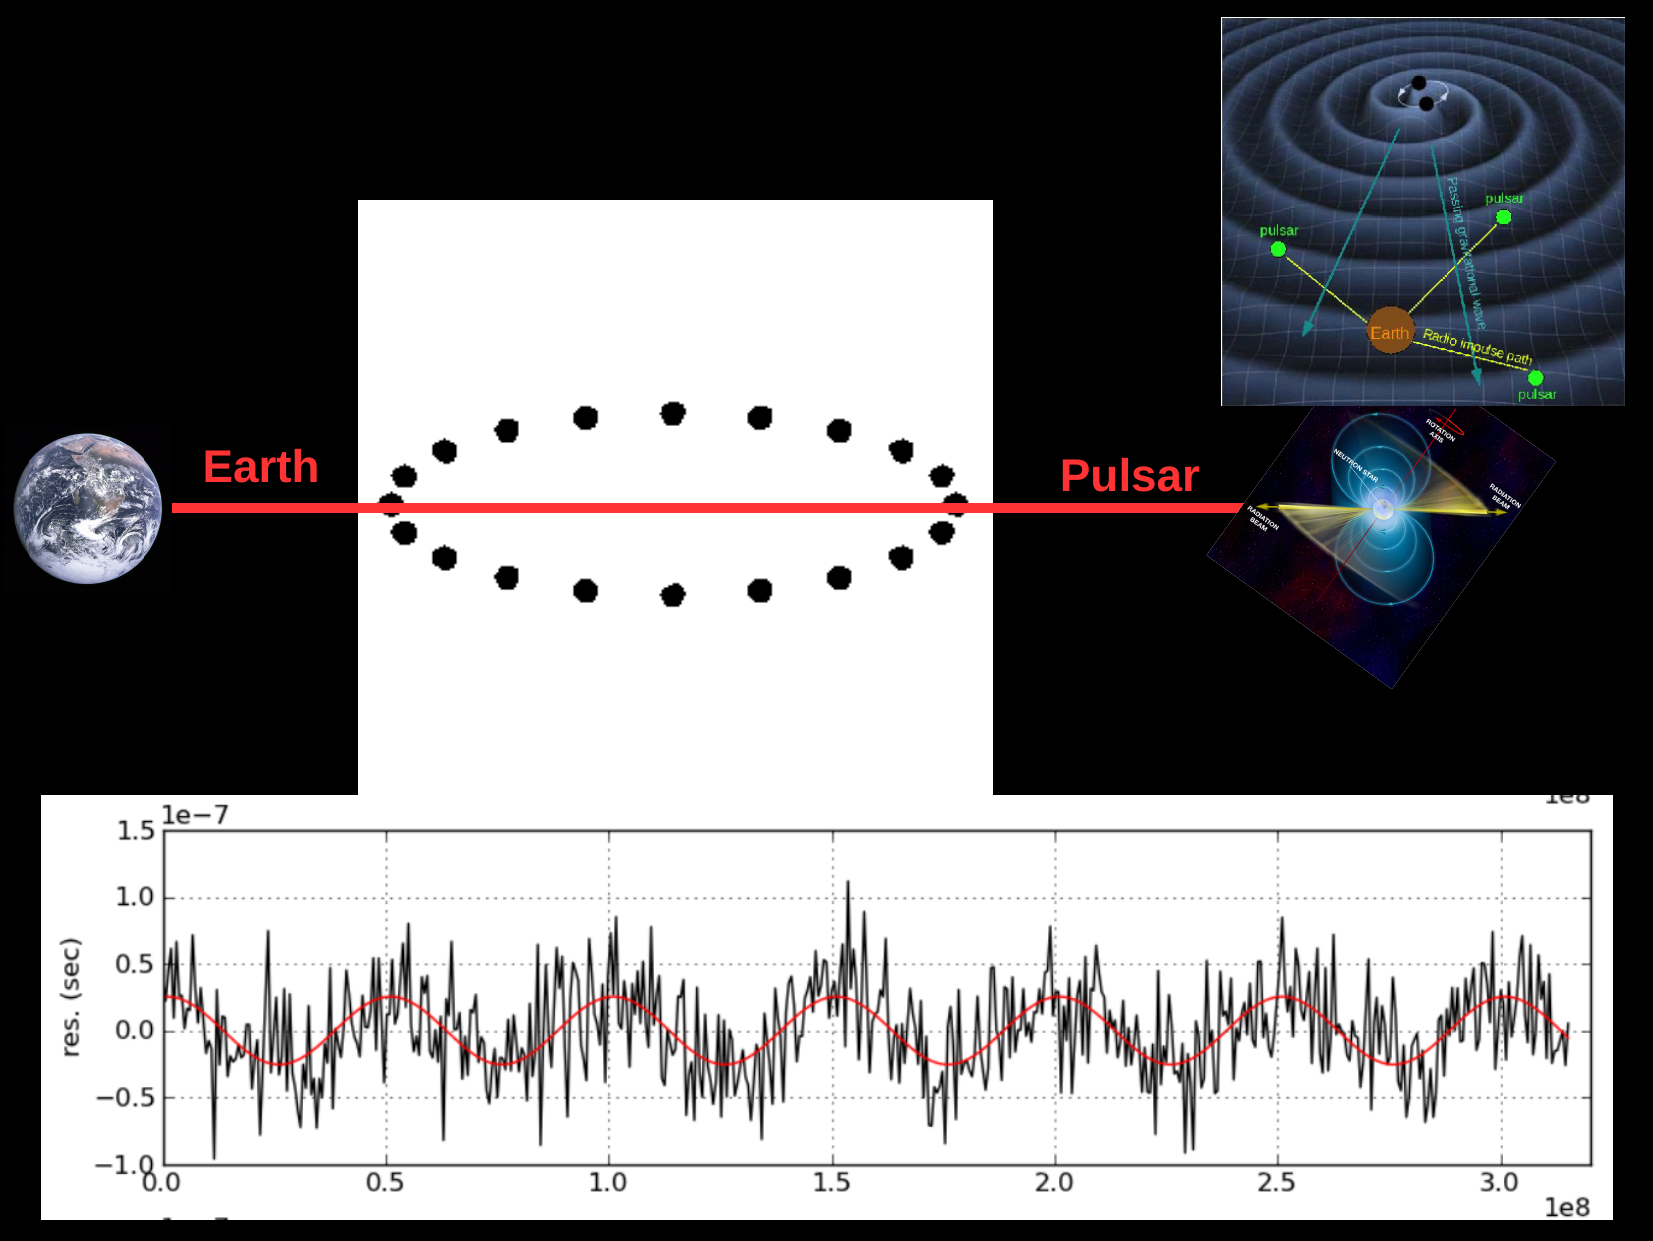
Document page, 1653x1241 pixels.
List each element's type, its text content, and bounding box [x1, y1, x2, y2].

picture [3, 425, 172, 593]
picture [358, 200, 993, 503]
picture [1206, 17, 1625, 689]
text_box Earth [187, 437, 359, 500]
text_box Pulsar [1045, 445, 1217, 508]
picture [41, 513, 1613, 1220]
